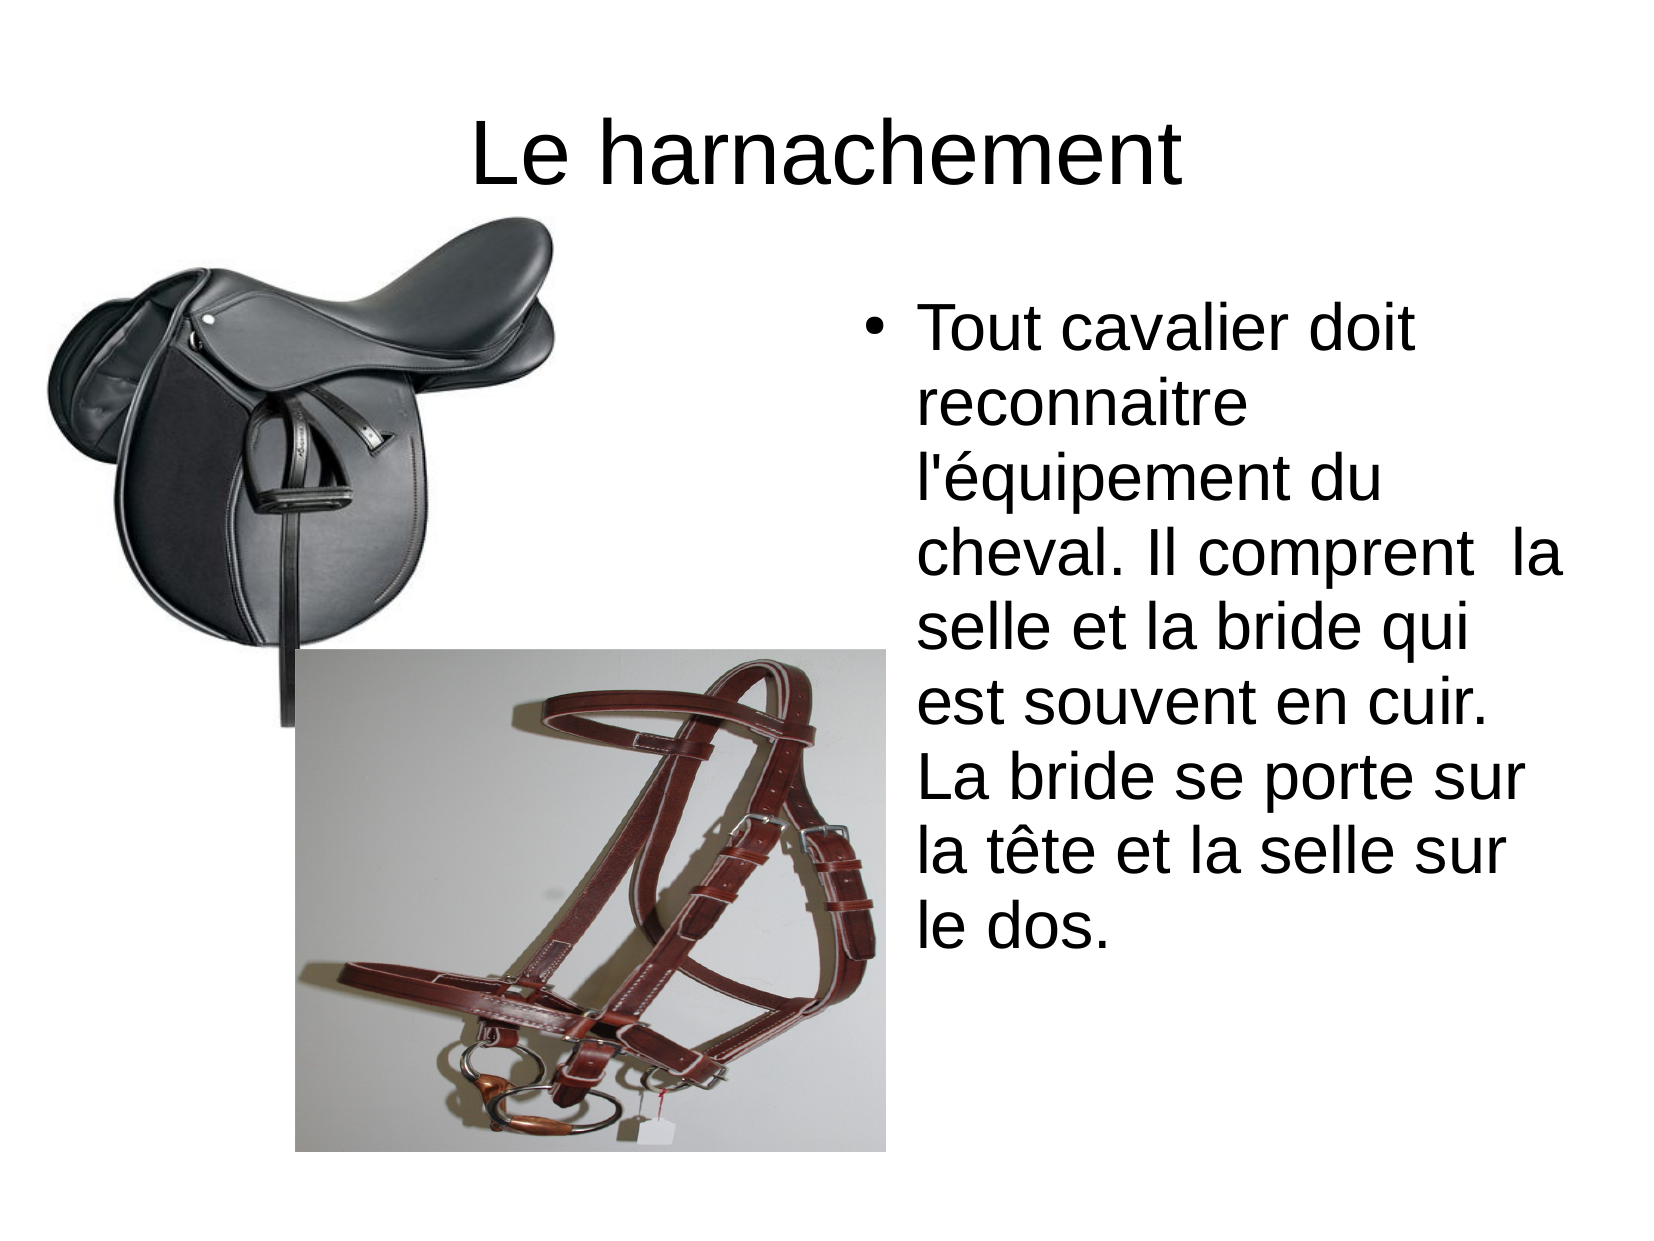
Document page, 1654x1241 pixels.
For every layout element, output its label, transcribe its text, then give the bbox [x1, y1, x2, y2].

list Tout cavalier doit reconnaitre l'équipement du cheval. Il comprent la selle et la bride qui est souvent en cuir. La bride se porte sur la tête et la selle sur le dos. [845, 290, 1572, 1094]
picture [0, 206, 886, 1152]
title Le harnachement [82, 56, 1571, 250]
